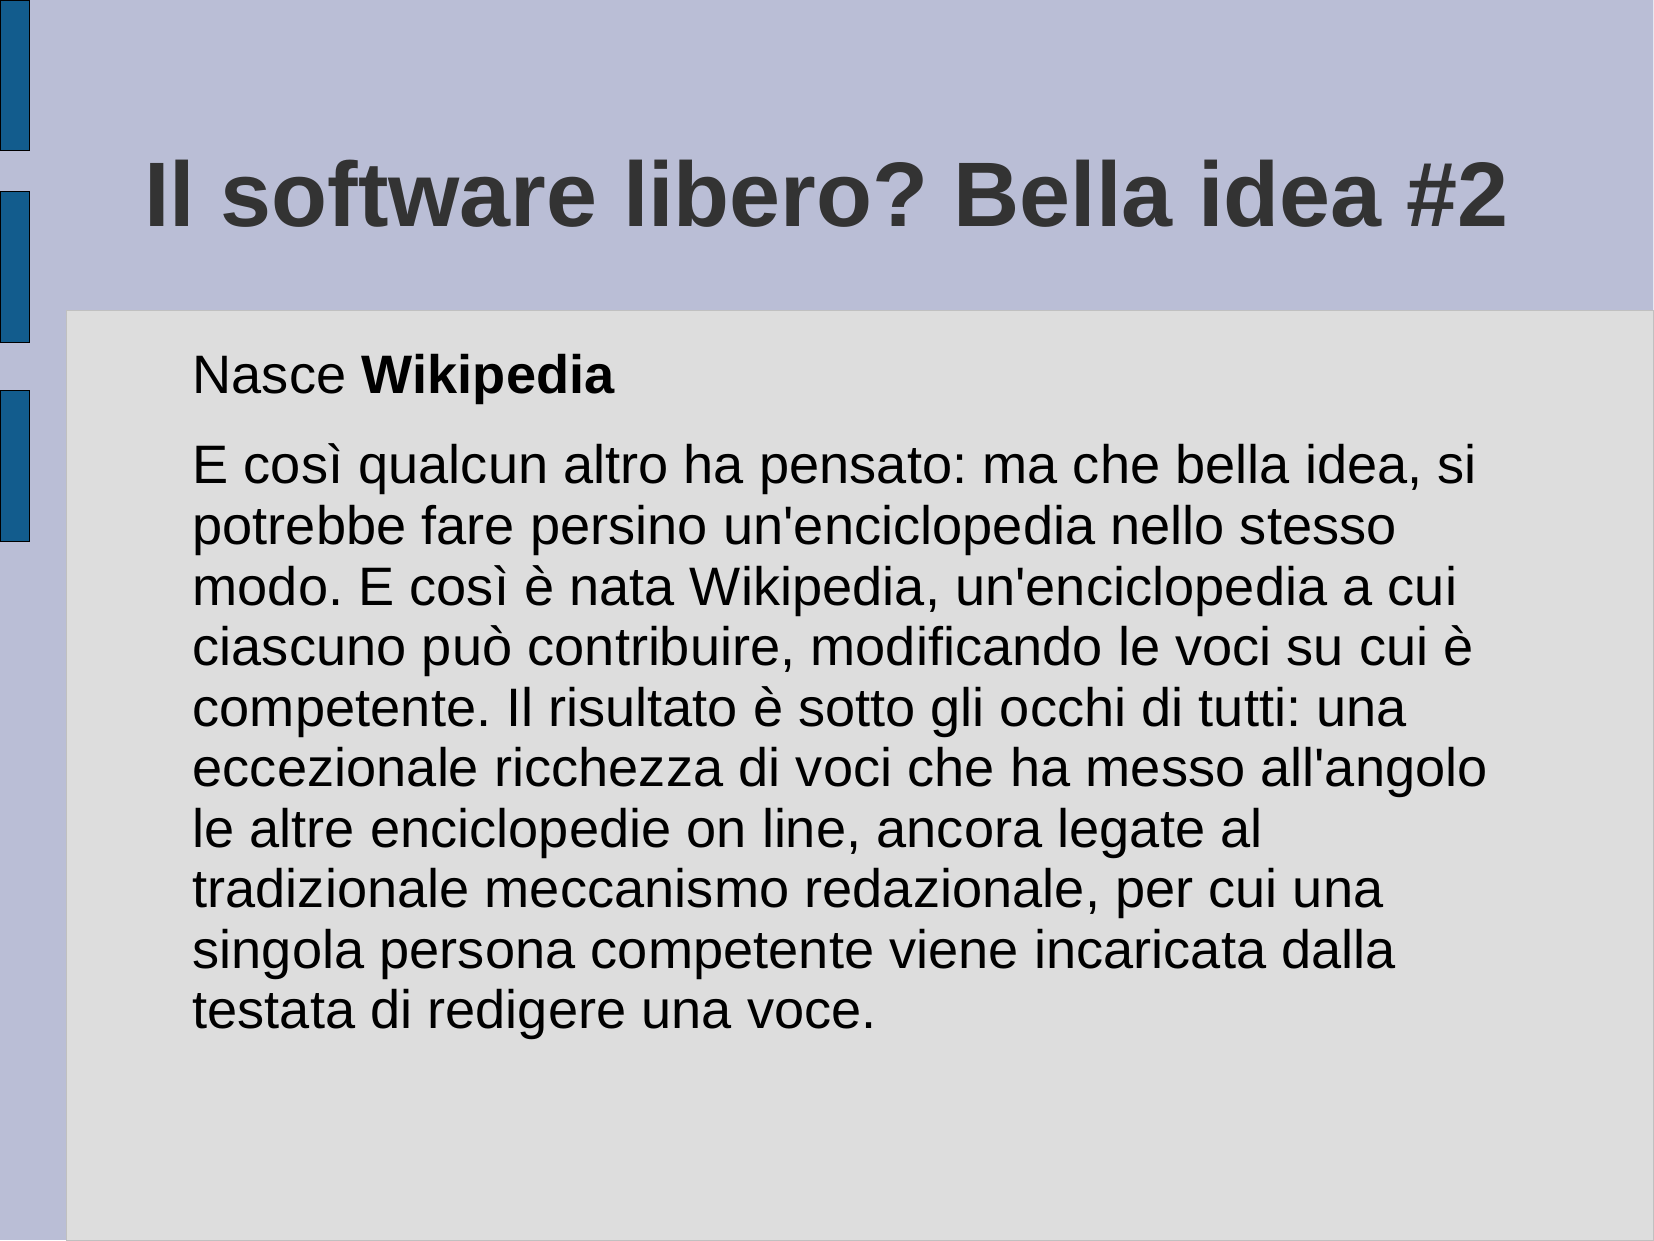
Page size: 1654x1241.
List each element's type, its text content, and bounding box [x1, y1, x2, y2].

title Il software libero? Bella idea #2 [121, 91, 1534, 299]
list Nasce Wikipedia E così qualcun altro ha pensato: ma che bella idea, si potrebbe fare persino un'enciclopedia nello stesso modo. E così è nata Wikipedia, un'enciclopedia a cui ciascuno può contribuire, modificando le voci su cui è competente. Il risultato è sotto gli occhi di tutti: una eccezionale ricchezza di voci che ha messo all'angolo le altre enciclopedie on line, ancora legate al tradizionale meccanismo redazionale, per cui una singola persona competente viene incaricata dalla testata di redigere una voce. [121, 344, 1534, 1164]
